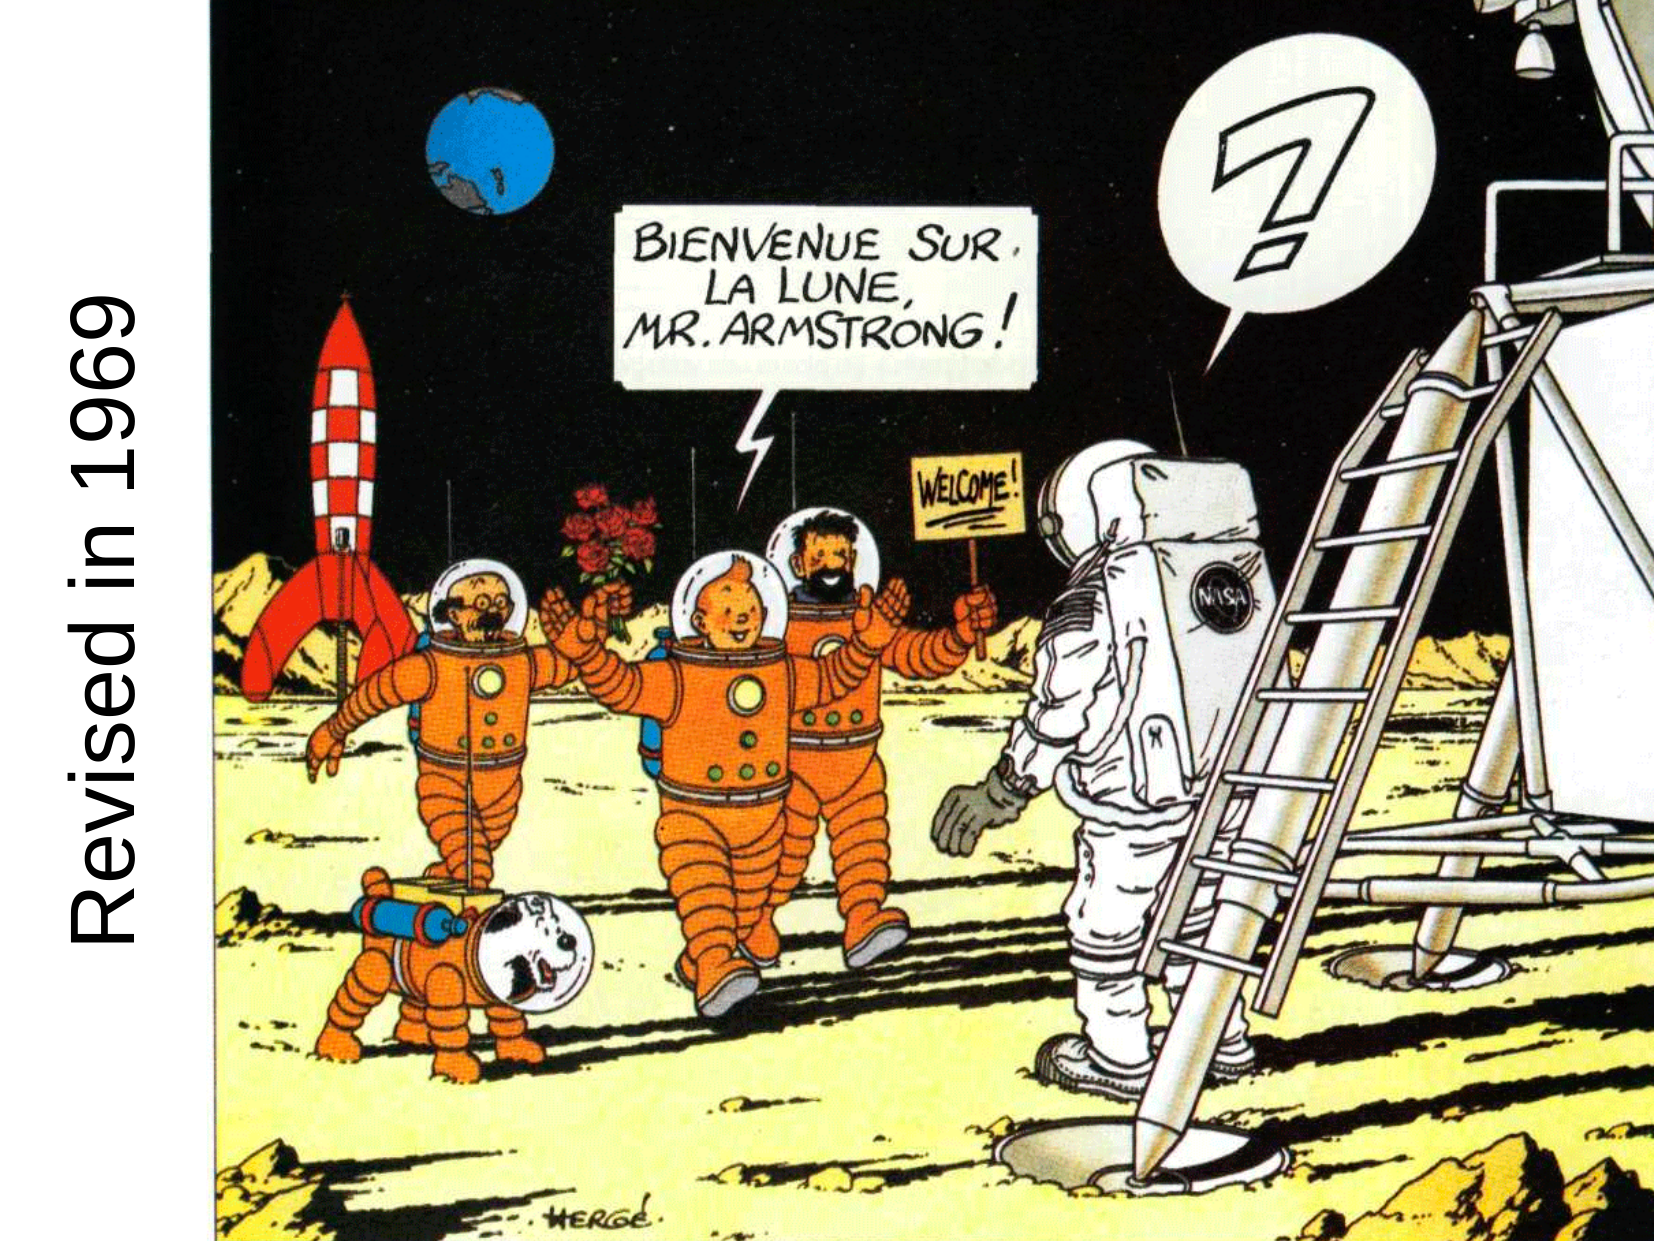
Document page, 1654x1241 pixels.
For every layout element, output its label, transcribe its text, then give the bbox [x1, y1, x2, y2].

title Revised in 1969 [0, 120, 206, 1123]
picture [206, 0, 1654, 1241]
